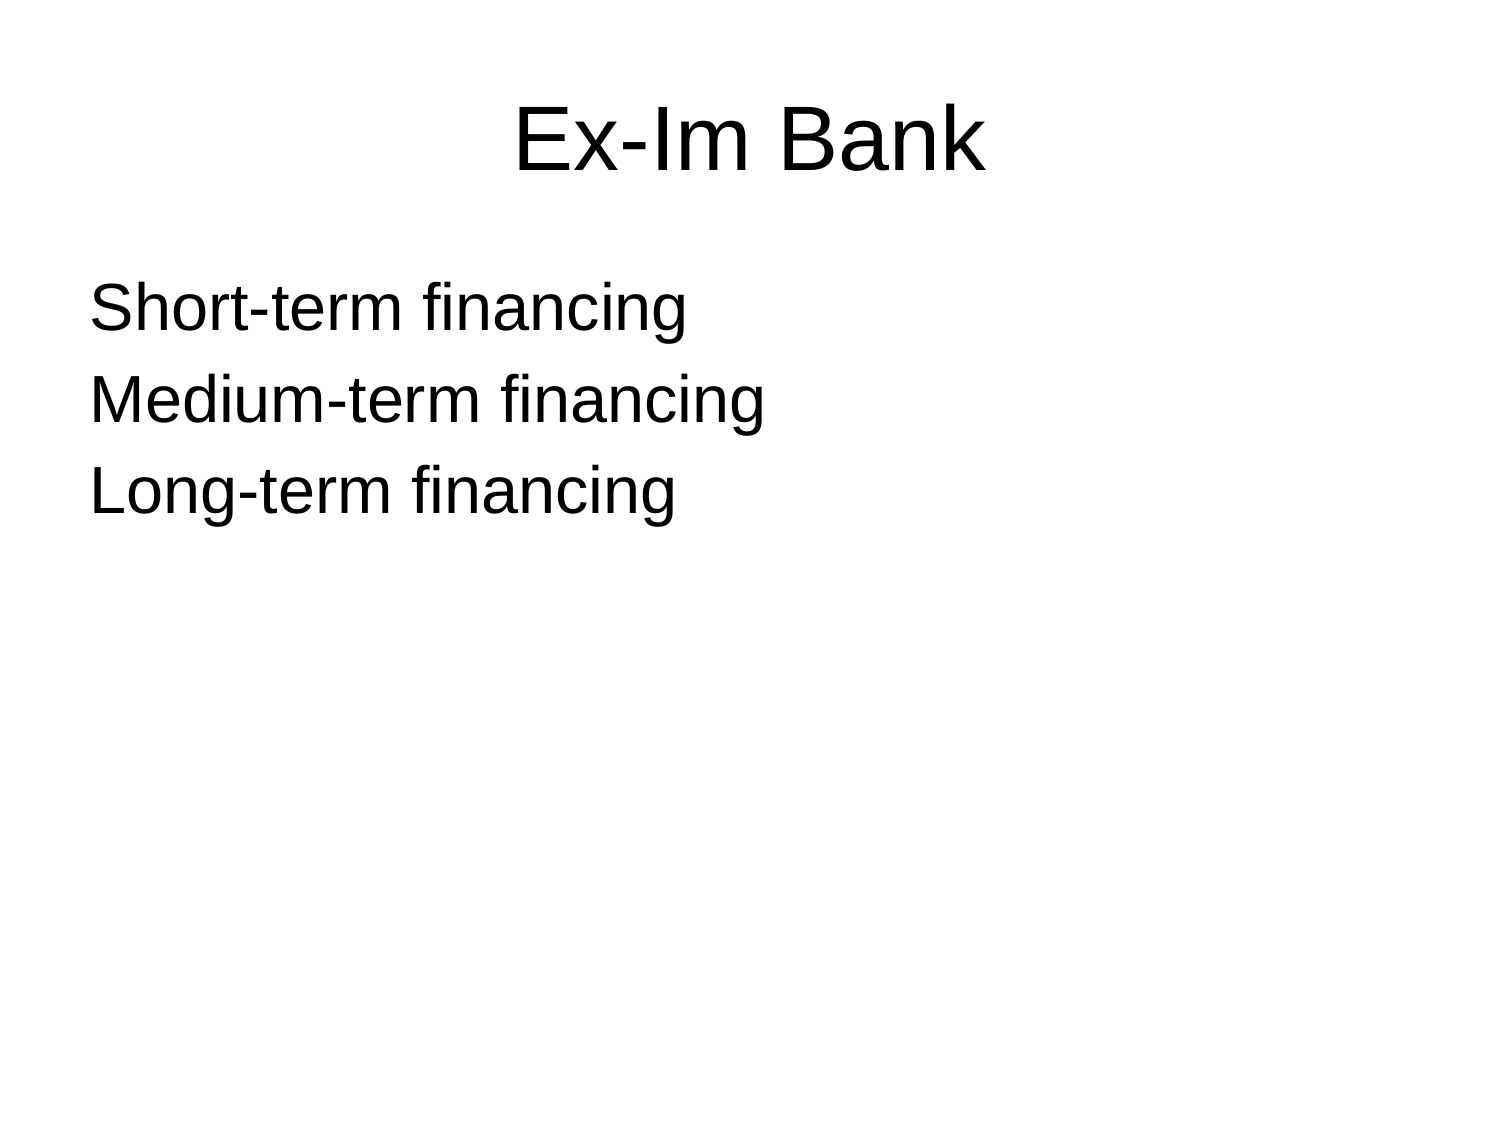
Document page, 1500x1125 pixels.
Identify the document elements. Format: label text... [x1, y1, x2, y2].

title Ex-Im Bank [75, 45, 1426, 233]
list Short-term financing Medium-term financing Long-term financing [75, 262, 1426, 1006]
